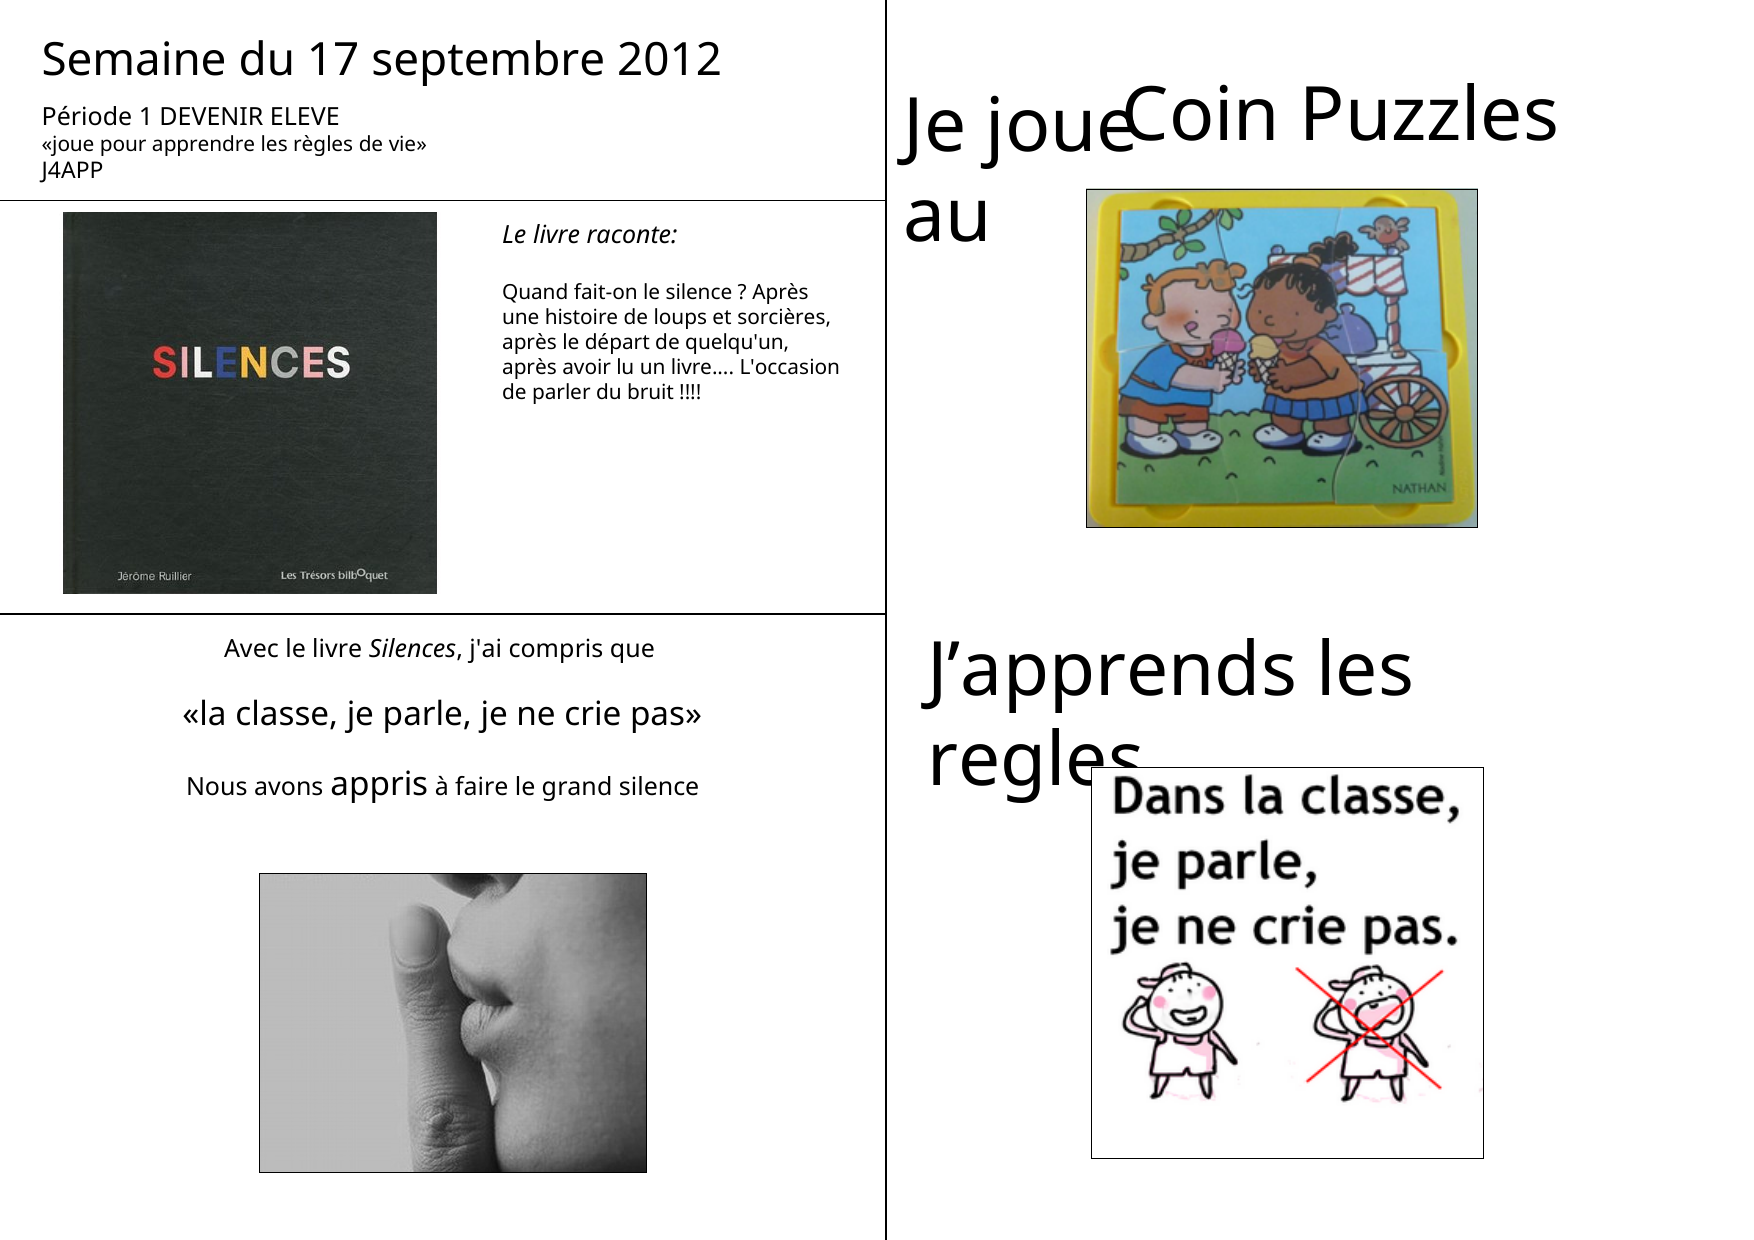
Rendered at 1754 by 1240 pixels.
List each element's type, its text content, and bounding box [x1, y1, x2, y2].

text_box Semaine du 17 septembre 2012 [35, 23, 851, 94]
text_box Je joue au [897, 70, 1170, 225]
picture [259, 873, 647, 1172]
text_box J’apprends les regles [921, 614, 1560, 721]
picture [59, 212, 441, 594]
picture [1086, 188, 1478, 527]
text_box Avec le livre Silences, j'ai compris que «la classe, je parle, je ne crie pas» Nous avons appris à faire le grand silence [35, 626, 851, 1240]
text_box Coin Puzzles [1003, 59, 1678, 190]
picture [1092, 767, 1484, 1159]
text_box Période 1 DEVENIR ELEVE «joue pour apprendre les règles de vie» J4APP [35, 94, 851, 189]
text_box Le livre raconte: Quand fait-on le silence ? Après une histoire de loups et sorcières, après le départ de quelqu'un, après avoir lu un livre.... L'occasion de parler du bruit !!!! [496, 212, 851, 591]
